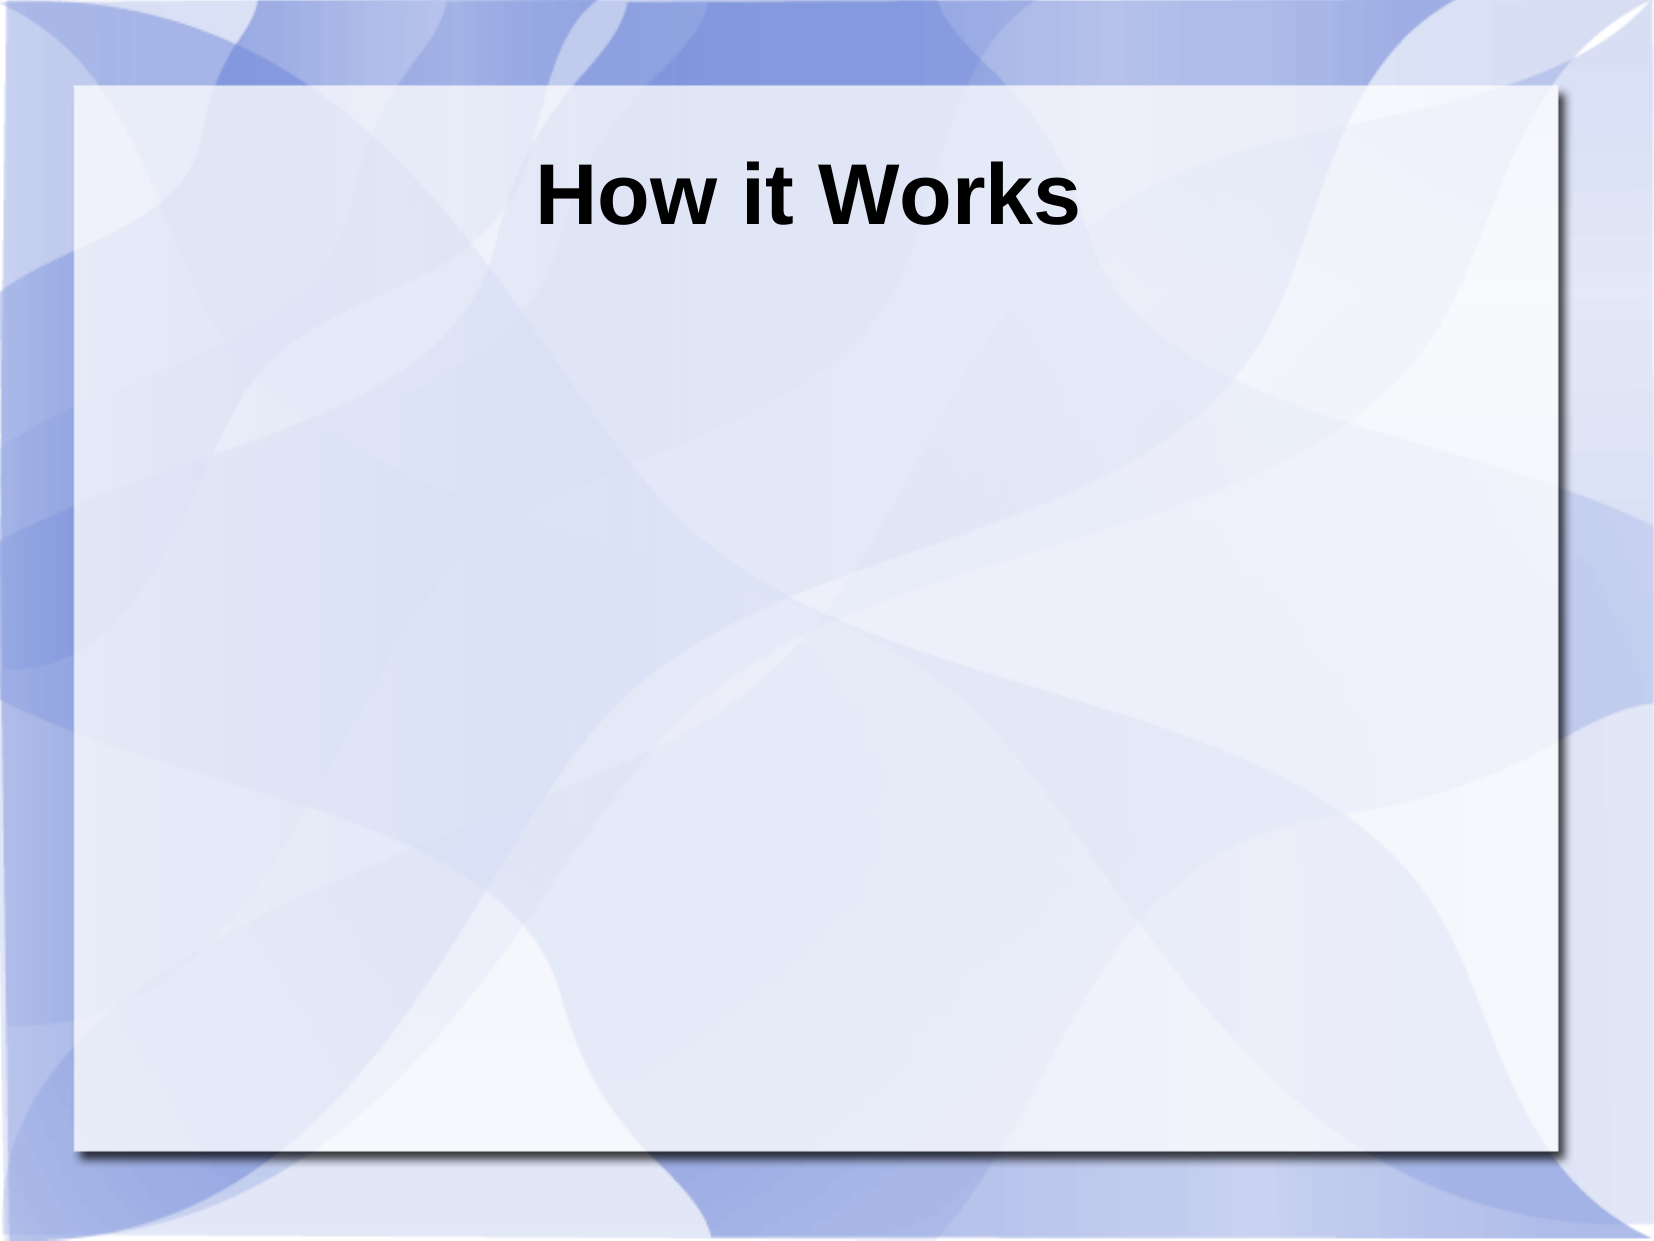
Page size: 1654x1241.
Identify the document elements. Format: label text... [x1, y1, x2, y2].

title How it Works [82, 90, 1536, 298]
picture [0, 0, 1654, 1241]
